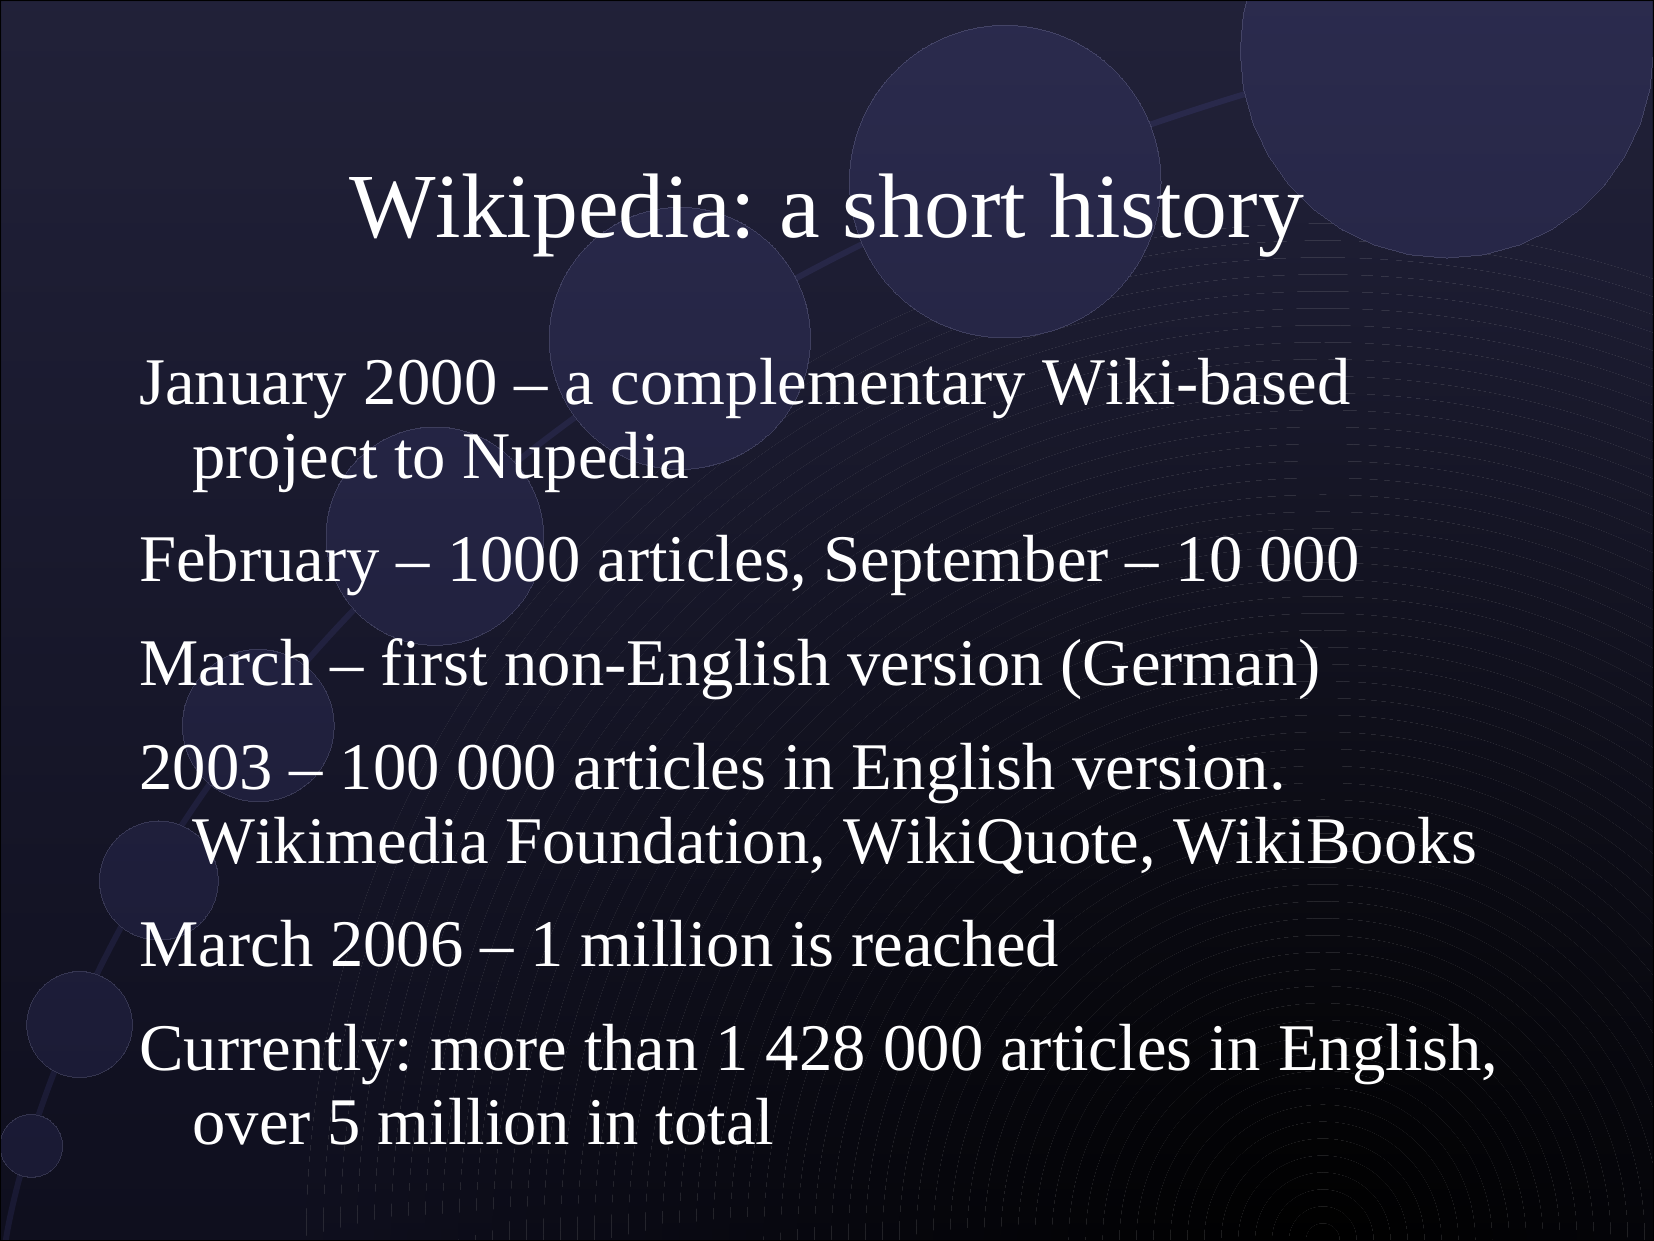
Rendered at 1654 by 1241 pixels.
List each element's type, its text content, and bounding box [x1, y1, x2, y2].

title Wikipedia: a short history [121, 102, 1534, 311]
list January 2000 – a complementary Wiki-based project to Nupedia February – 1000 articles, September – 10 000 March – first non-English version (German) 2003 – 100 000 articles in English version. Wikimedia Foundation, WikiQuote, WikiBooks March 2006 – 1 million is reached Currently: more than 1 428 000 articles in English, over 5 million in total [121, 344, 1534, 1159]
